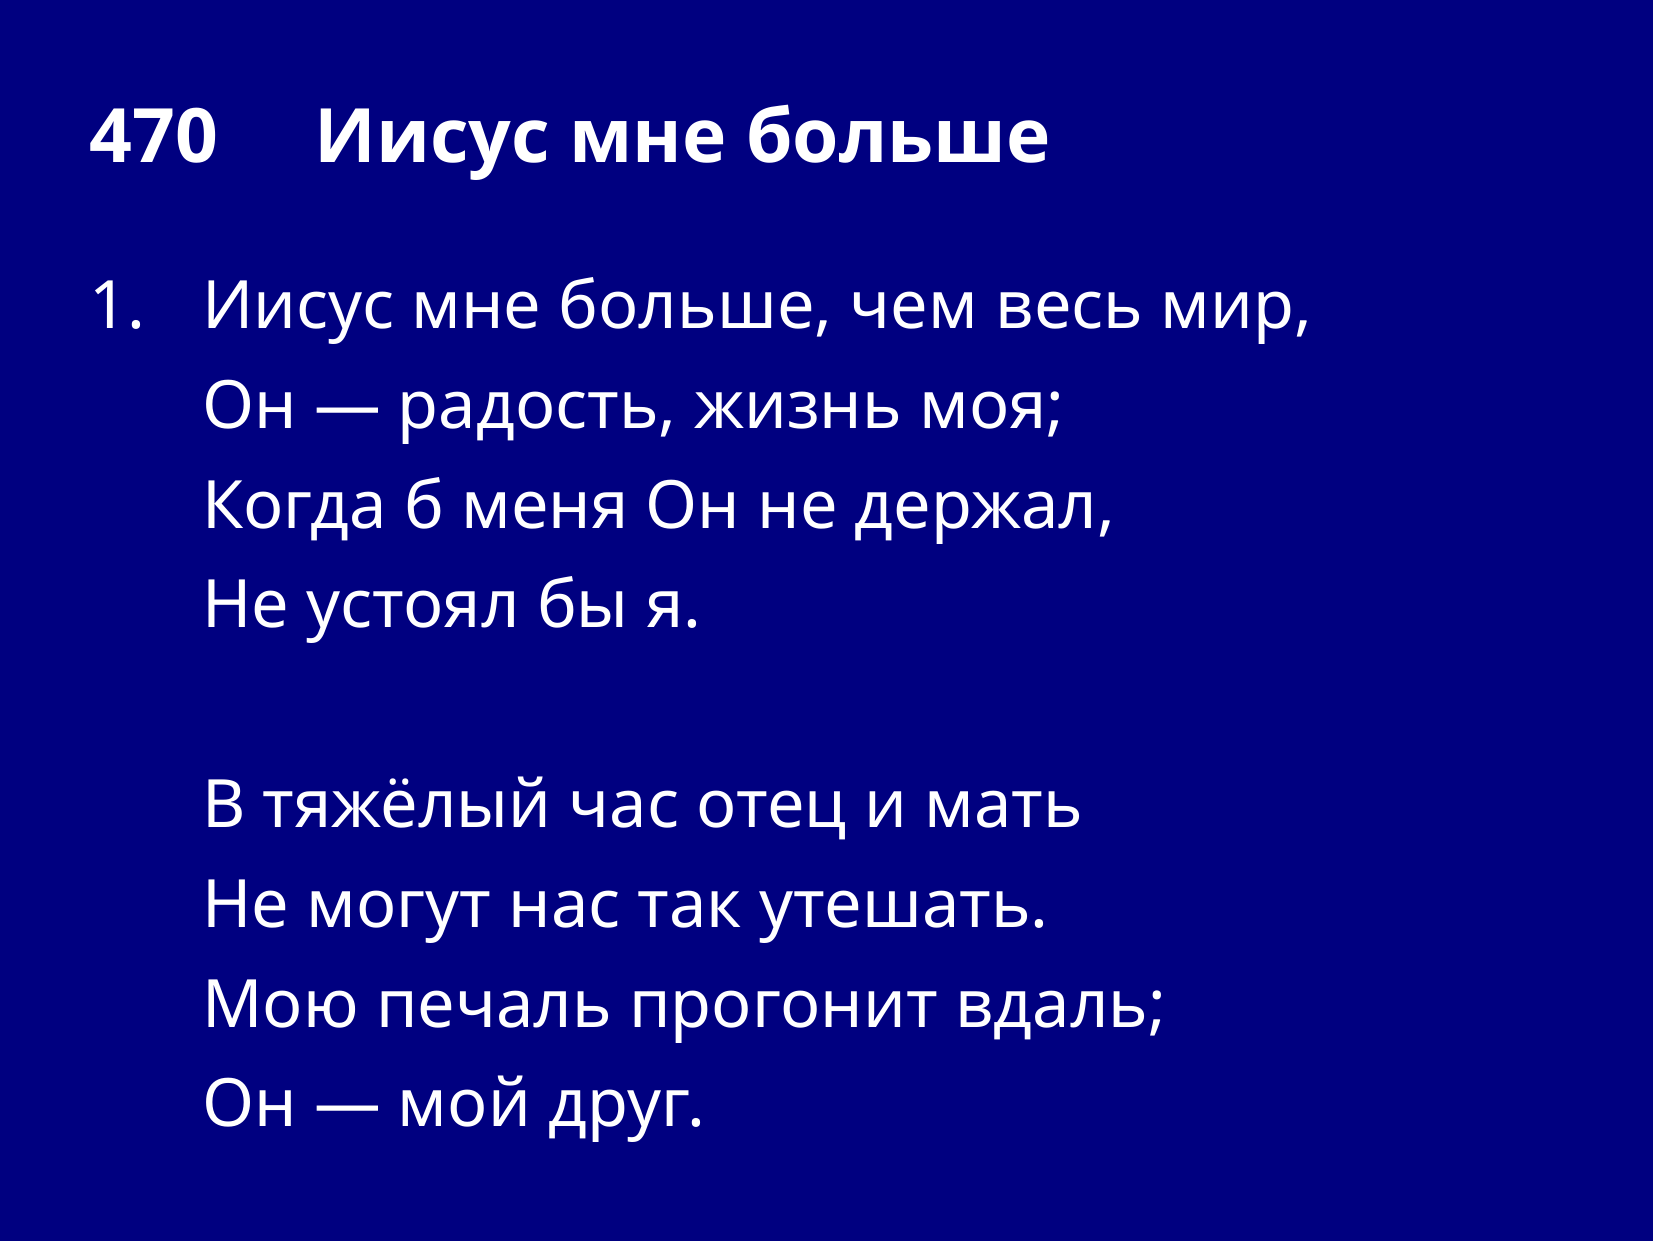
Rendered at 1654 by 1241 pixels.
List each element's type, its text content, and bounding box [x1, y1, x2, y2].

text_box 470 Иисус мне больше [75, 75, 1576, 188]
text_box 1. Иисус мне больше, чем весь мир, Он — радость, жизнь моя; Когда б меня Он не держал, Не устоял бы я. В тяжёлый час отец и мать Не могут нас так утешать. Мою печаль прогонит вдаль; Он — мой друг. [75, 188, 1576, 1163]
